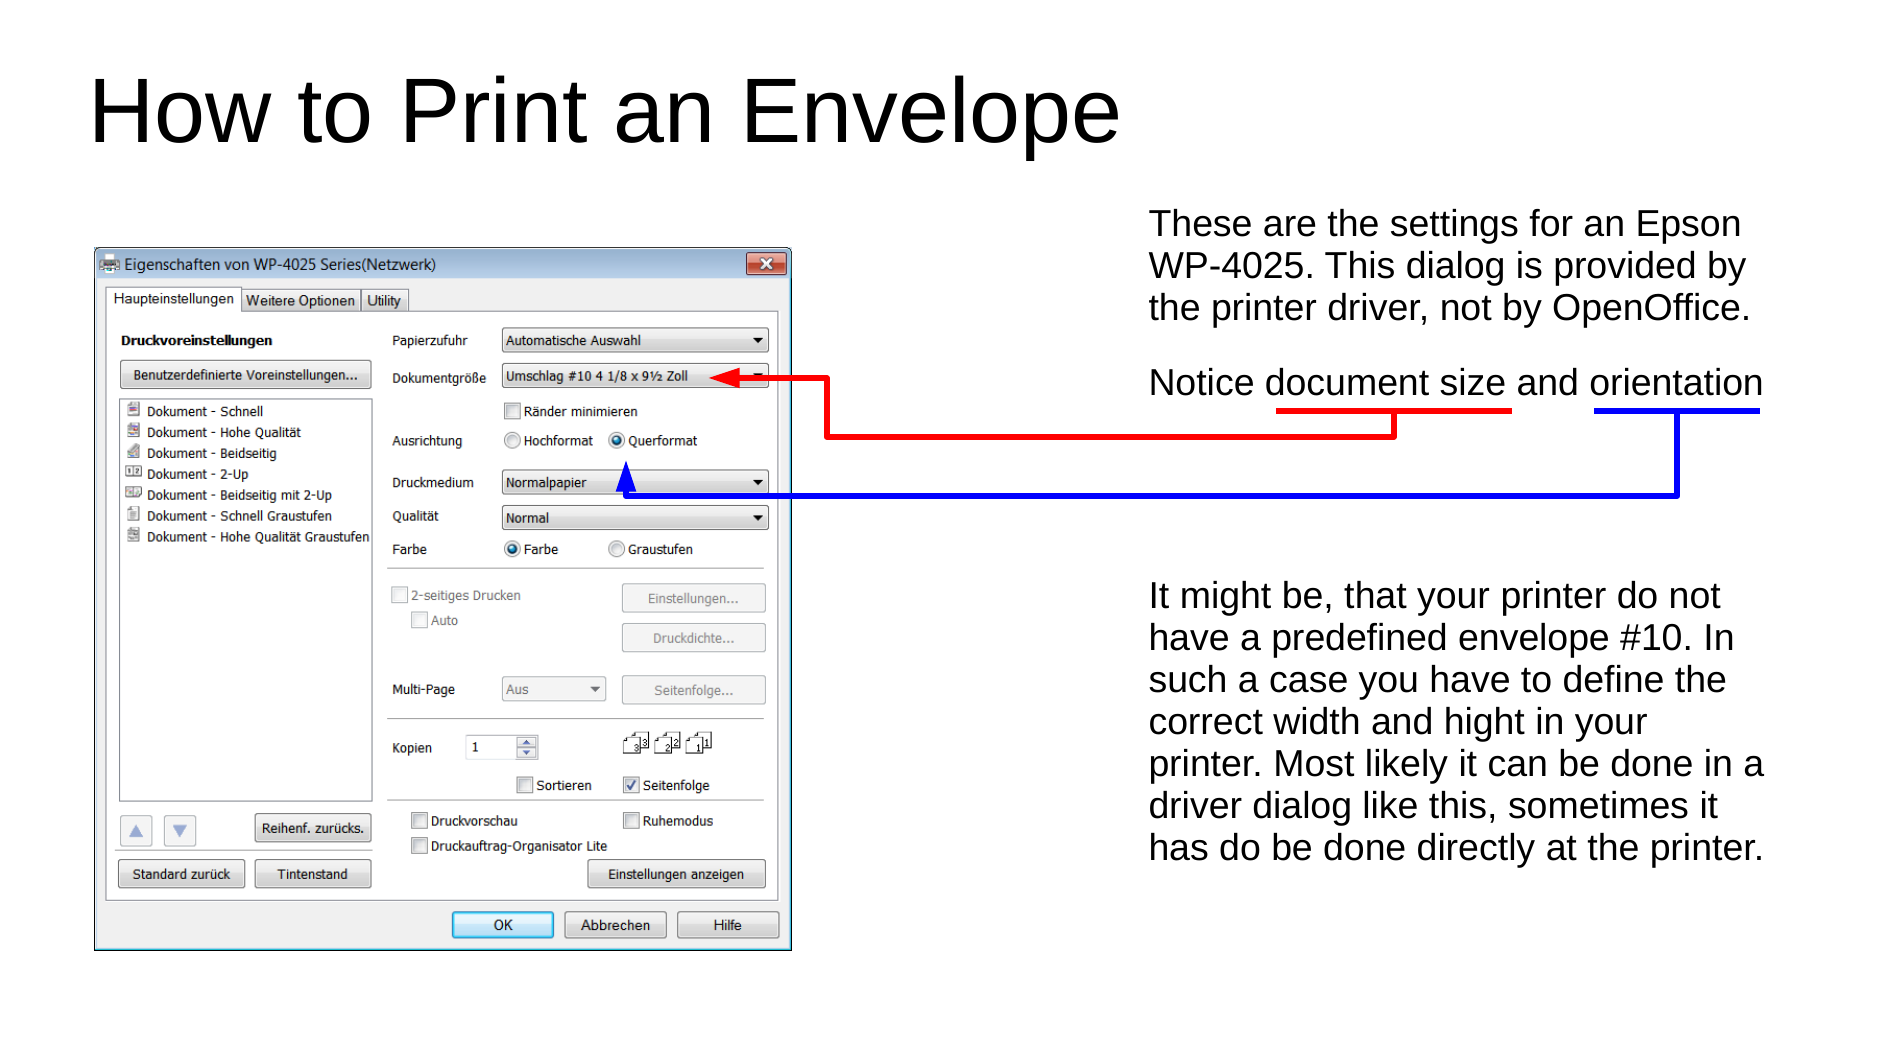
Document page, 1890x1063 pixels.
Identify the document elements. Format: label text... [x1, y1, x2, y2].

text_box These are the settings for an Epson WP-4025. This dialog is provided by the printer driver, not by OpenOffice. [1133, 194, 1784, 336]
text_box Notice document size and orientation [1133, 354, 1784, 412]
title How to Print an Envelope [59, 29, 1831, 266]
text_box It might be, that your printer do not have a predefined envelope #10. In such a case you have to define the correct width and hight in your printer. Most likely it can be done in a driver dialog like this, sometimes it has do be done directly at the printer. [1133, 566, 1784, 877]
picture [94, 247, 792, 951]
